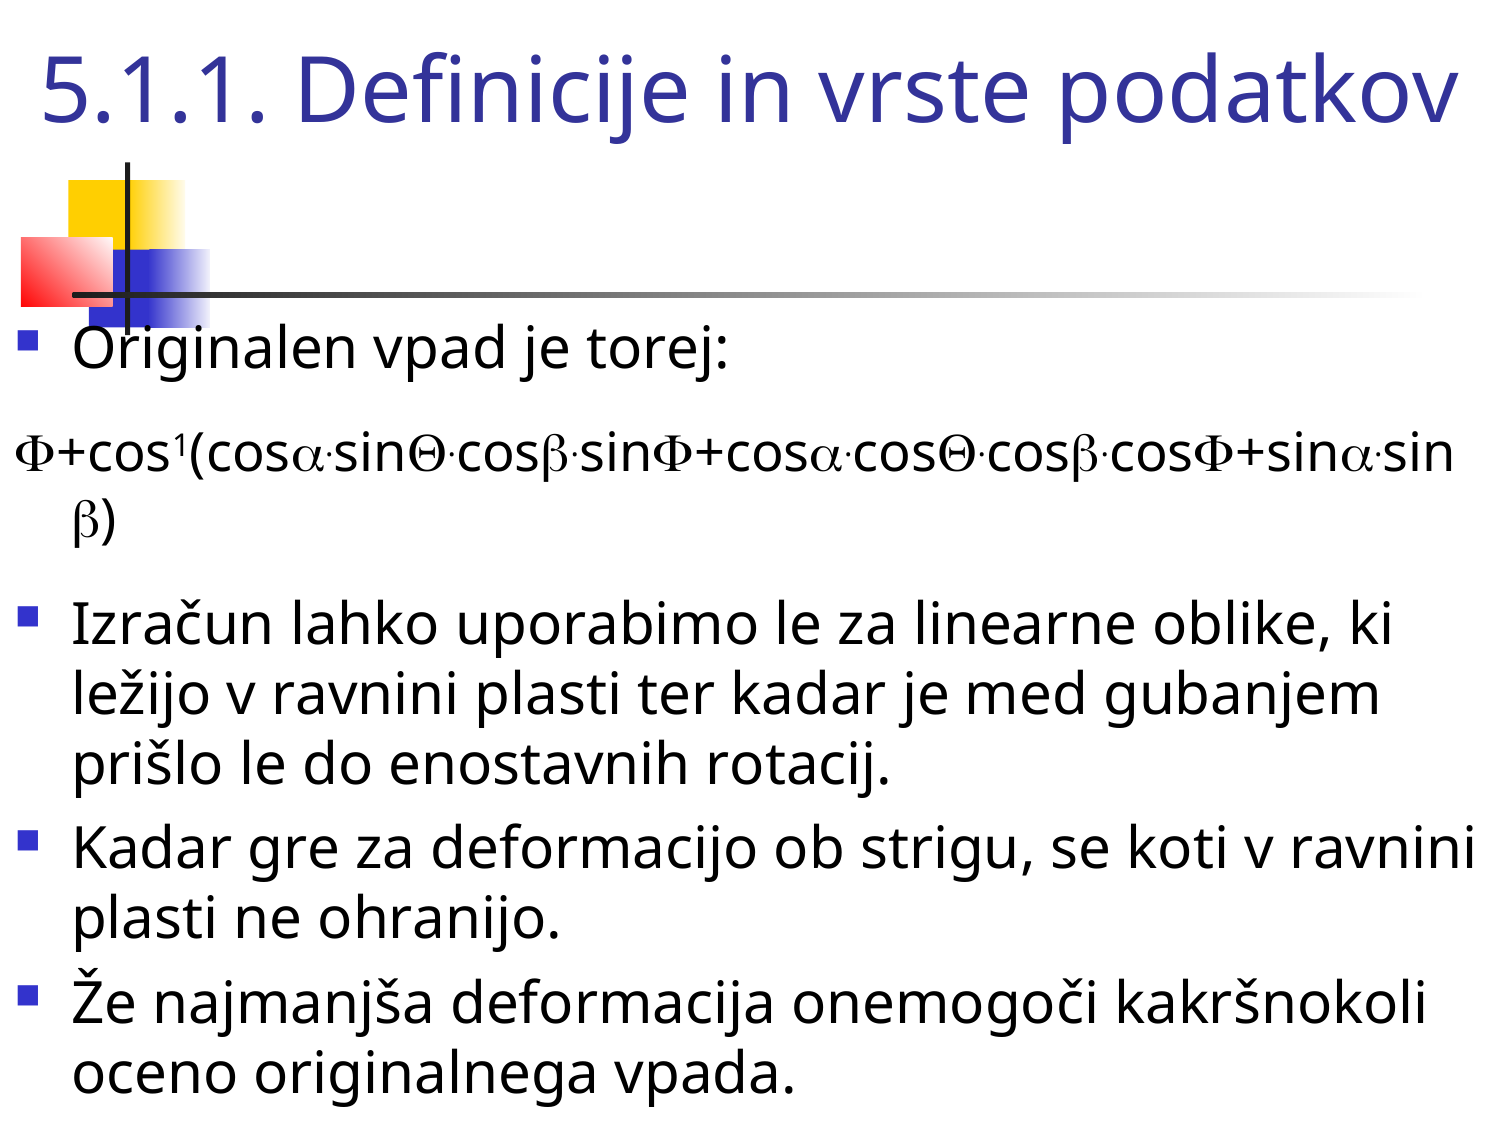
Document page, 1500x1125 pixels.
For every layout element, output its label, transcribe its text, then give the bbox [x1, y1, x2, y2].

title 5.1.1. Definicije in vrste podatkov [0, 23, 1500, 149]
list Originalen vpad je torej: +cos1(cos.sin.cos.sin+cos.cos.cos.cos+sin.sin) Izračun lahko uporabimo le za linearne oblike, ki ležijo v ravnini plasti ter kadar je med gubanjem prišlo le do enostavnih rotacij. Kadar gre za deformacijo ob strigu, se koti v ravnini plasti ne ohranijo. Že najmanjša deformacija onemogoči kakršnokoli oceno originalnega vpada. [0, 302, 1500, 1125]
